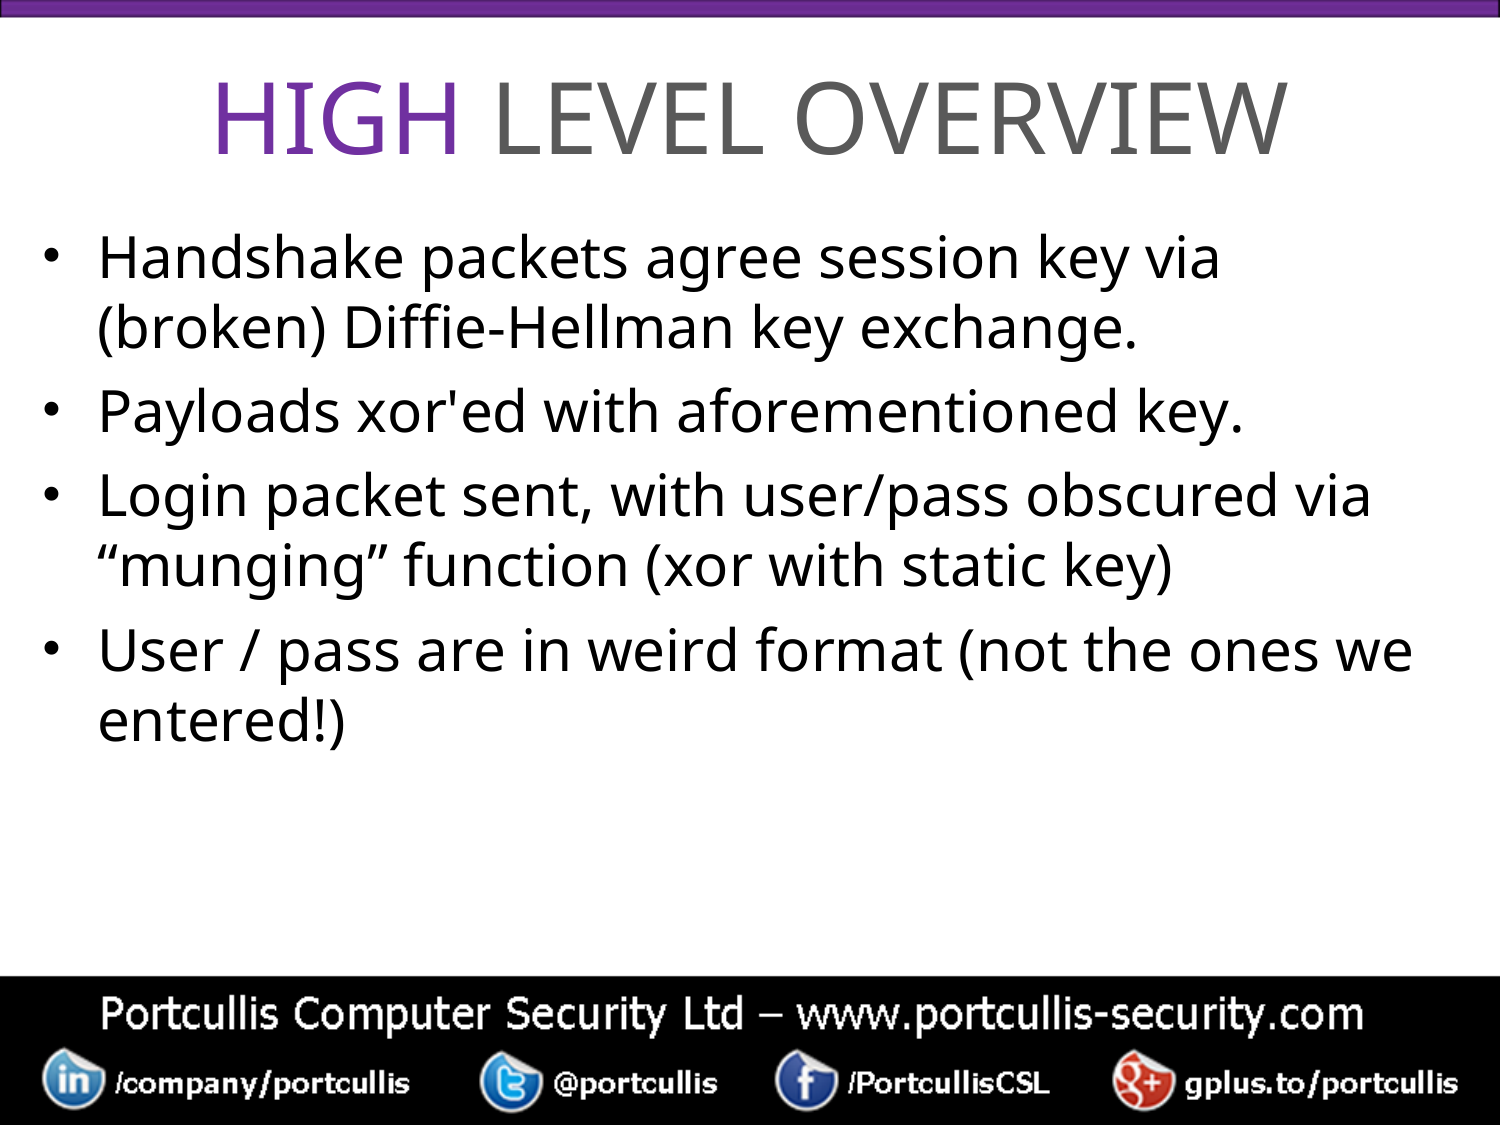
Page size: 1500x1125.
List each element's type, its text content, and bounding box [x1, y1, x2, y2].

picture [0, 202, 1500, 1125]
title HIGH LEVEL OVERVIEW [0, 42, 1500, 202]
picture [0, 0, 1500, 42]
list Handshake packets agree session key via (broken) Diffie-Hellman key exchange. Payloads xor'ed with aforementioned key. Login packet sent, with user/pass obscured via “munging” function (xor with static key) User / pass are in weird format (not the ones we entered!) [41, 219, 1428, 965]
